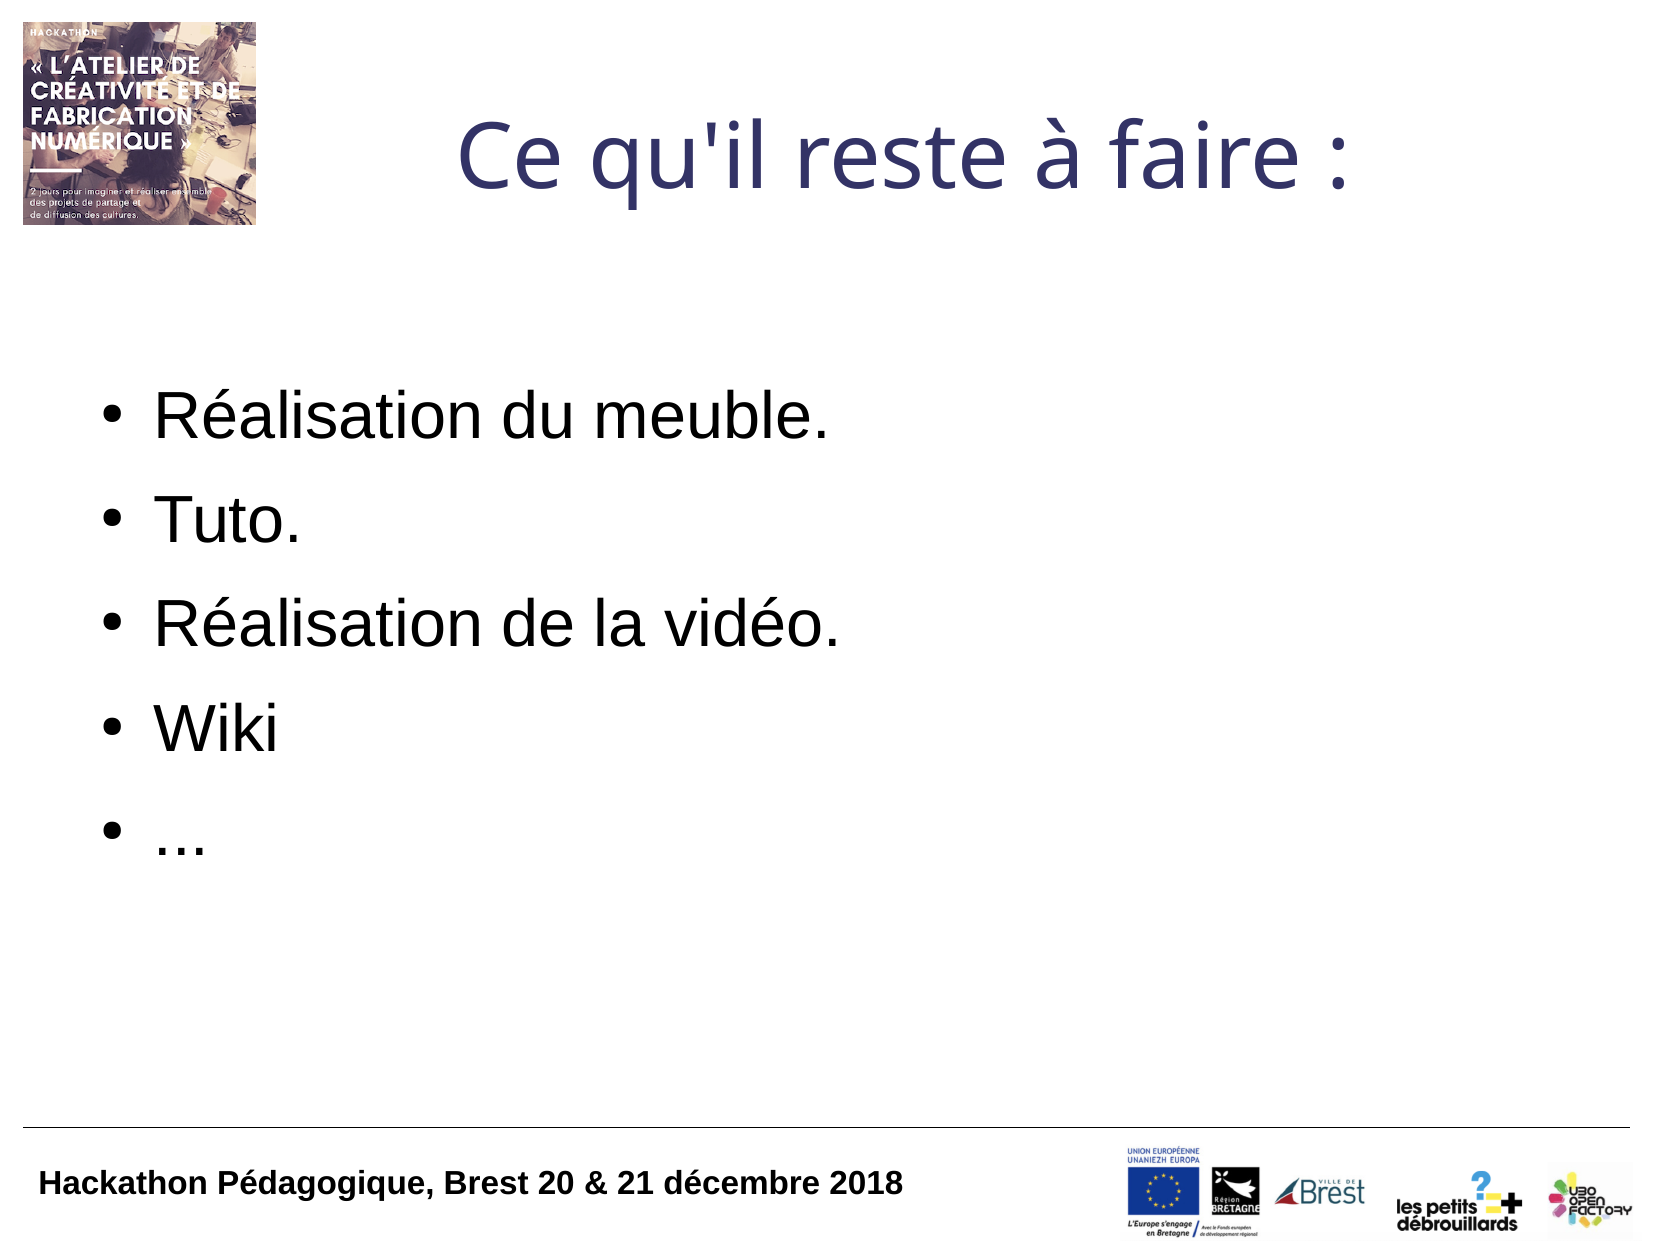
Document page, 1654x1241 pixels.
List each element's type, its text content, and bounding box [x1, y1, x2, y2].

picture [23, 22, 256, 225]
title Ce qu'il reste à faire : [236, 49, 1571, 257]
picture [1120, 1137, 1642, 1241]
text_box Hackathon Pédagogique, Brest 20 & 21 décembre 2018 [23, 1157, 945, 1211]
list Réalisation du meuble. Tuto. Réalisation de la vidéo. Wiki ... [82, 377, 1571, 1197]
